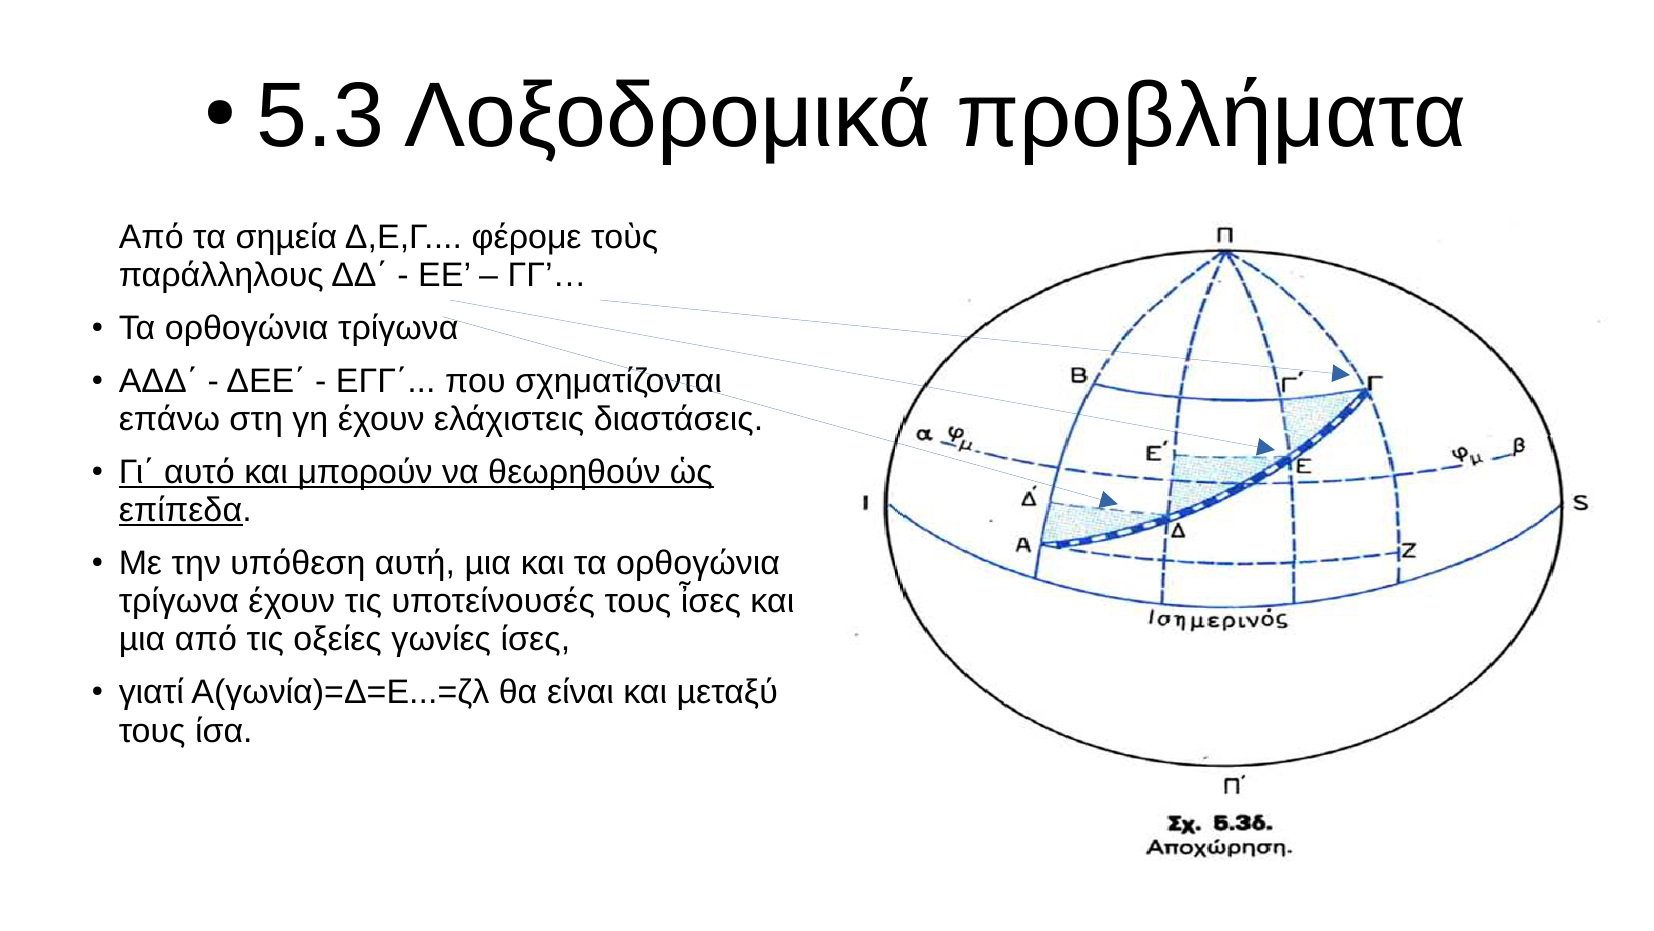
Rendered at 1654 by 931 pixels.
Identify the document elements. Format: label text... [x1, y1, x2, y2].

title 5.3 Λοξοδρομικά προβλήματα [82, 37, 1571, 193]
picture [825, 217, 1613, 863]
list Από τα σηµεία Δ,Ε,Γ.... φέρομε τοὺς παράλληλους ΔΔ΄ - ΕΕ’ – ΓΓ’… Τα ορθογώνια τρίγωνα ΑΔΔ΄ - ΔΕΕ΄ - ΕΓΓ΄... που σχηματίζονται επάνω στη γη έχουν ελάχιστεις διαστάσεις. Γι΄ αυτό και μπορούν να θεωρηθούν ὡς επίπεδα. Με την υπόθεση αυτή, µια και τα ορθογώνια τρίγωνα έχουν τις υποτείνουσές τους ἶσες και µια από τις οξείες γωνίες ίσες, γιατί Α(γωνία)=Δ=Ε...=ζλ θα είναι και µεταξύ τους ίσα. [82, 217, 809, 758]
